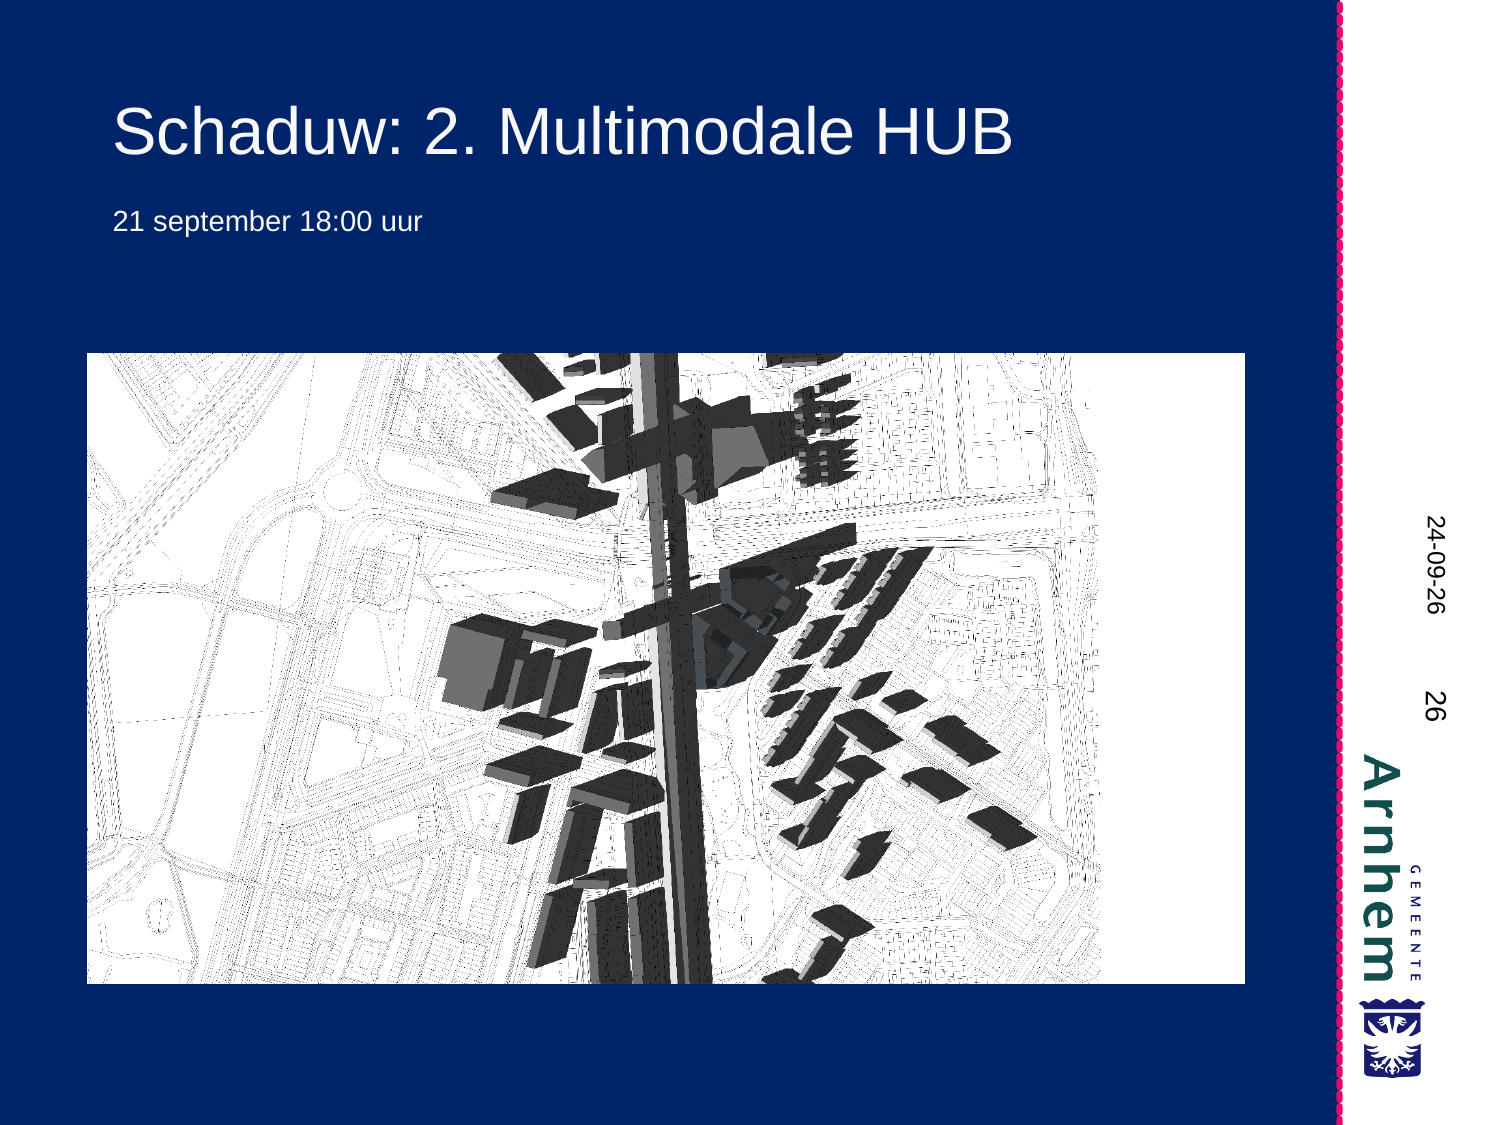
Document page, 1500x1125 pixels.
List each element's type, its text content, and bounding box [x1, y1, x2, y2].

text_box Schaduw: 2. Multimodale HUB 21 september 18:00 uur [112, 87, 1270, 251]
text_box 26 [1412, 675, 1463, 751]
text_box 15-2-2022 [1410, 500, 1461, 688]
picture [87, 353, 1245, 984]
